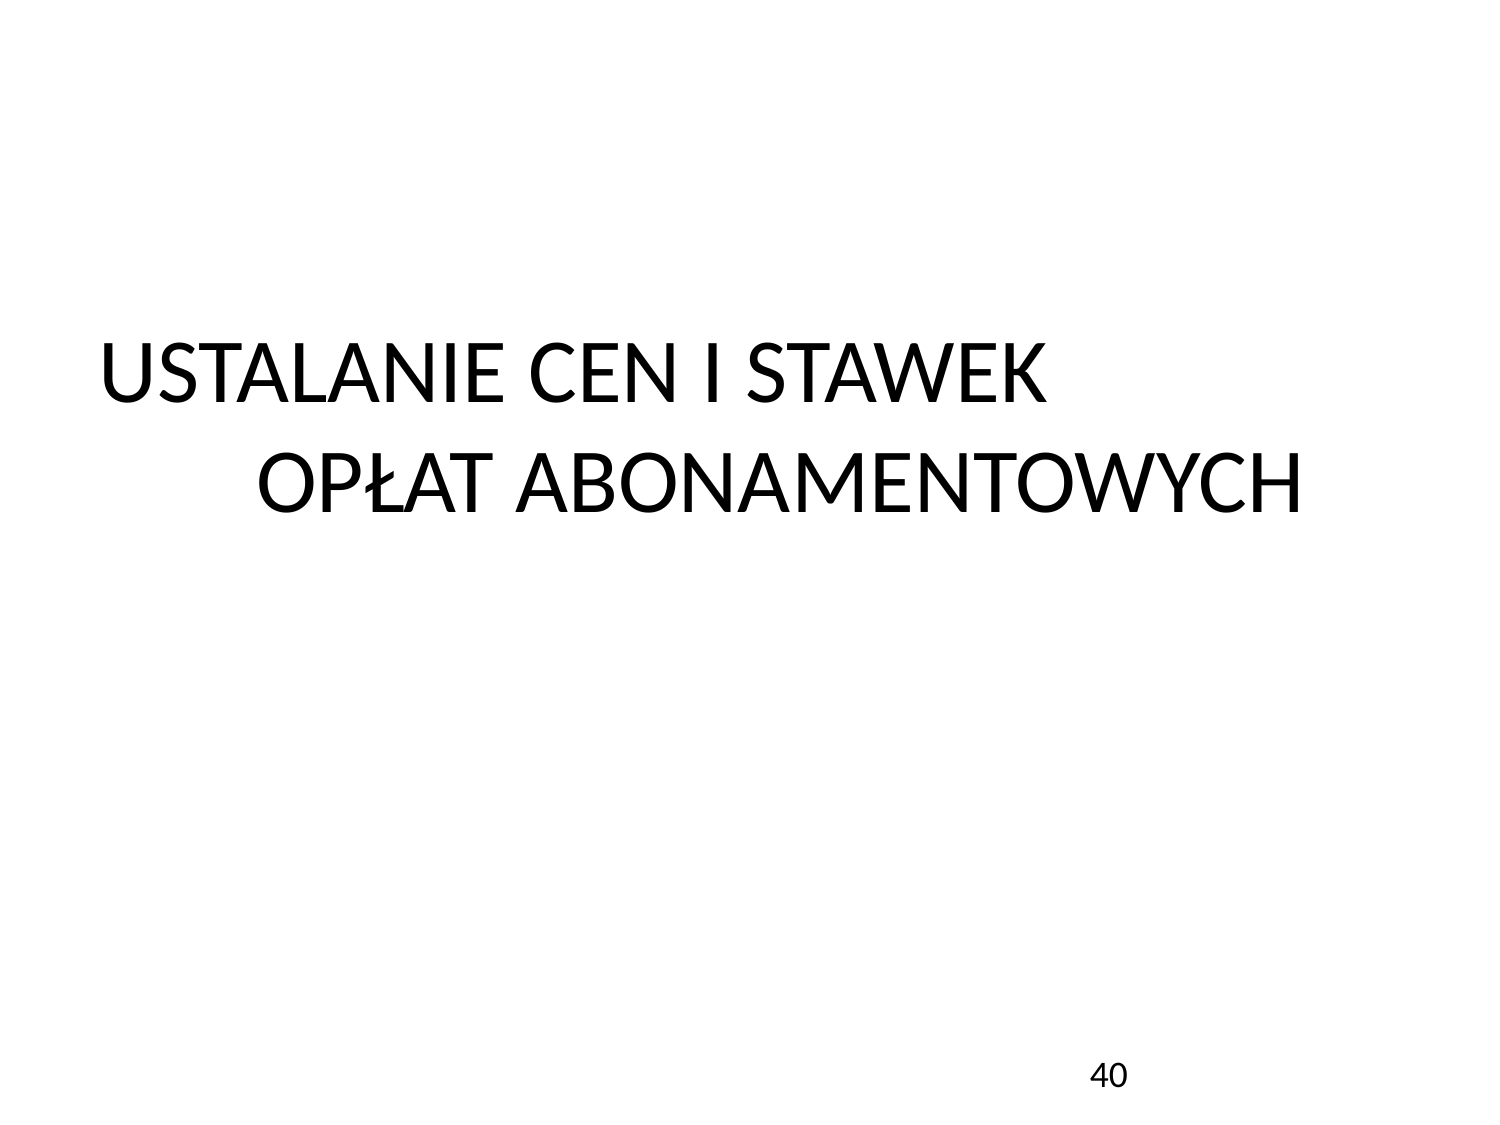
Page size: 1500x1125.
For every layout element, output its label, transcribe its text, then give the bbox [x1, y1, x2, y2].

text_box 36 [1074, 1042, 1426, 1103]
title USTALANIE CEN I STAWEK OPŁAT ABONAMENTOWYCH [75, 267, 1426, 575]
